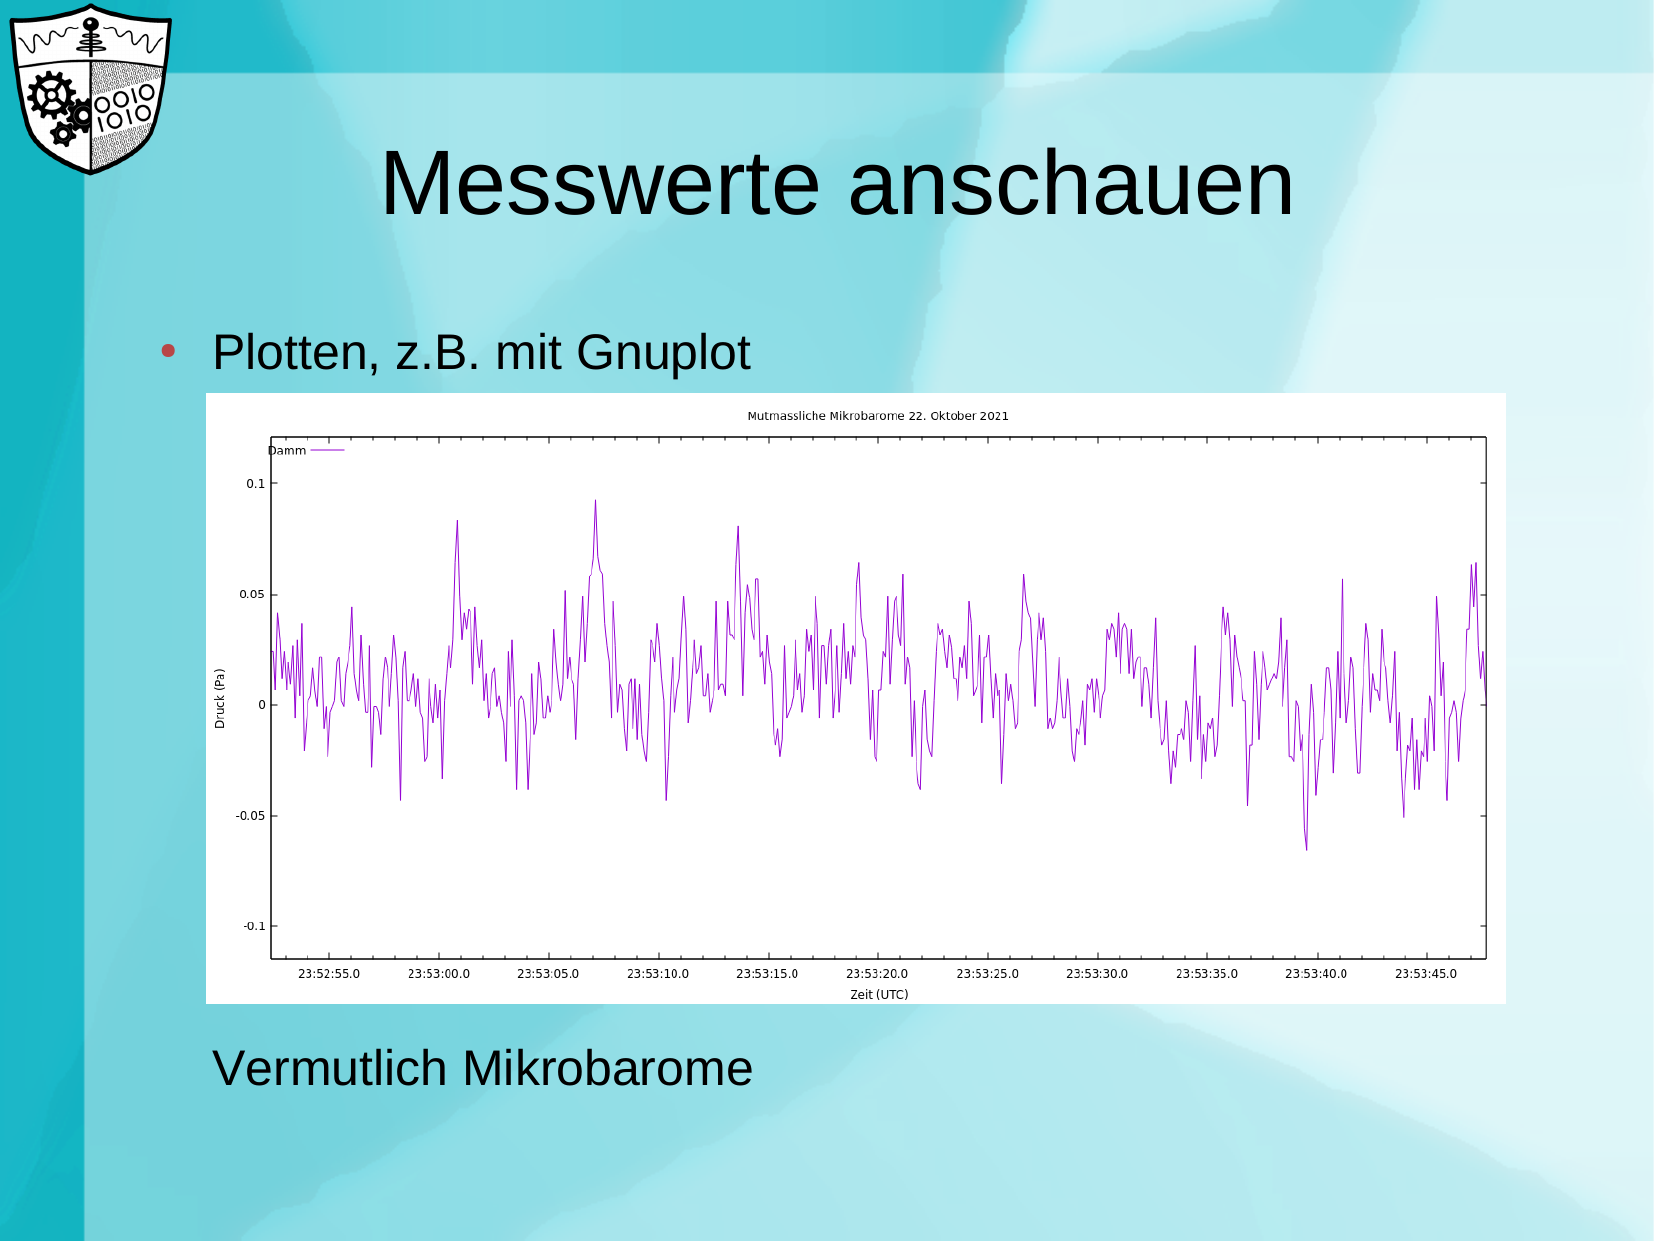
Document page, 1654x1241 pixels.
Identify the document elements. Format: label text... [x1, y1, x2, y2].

picture [0, 0, 1654, 1241]
list Plotten, z.B. mit Gnuplot Vermutlich Mikrobarome [141, 324, 1506, 1162]
title Messwerte anschauen [94, 78, 1583, 287]
